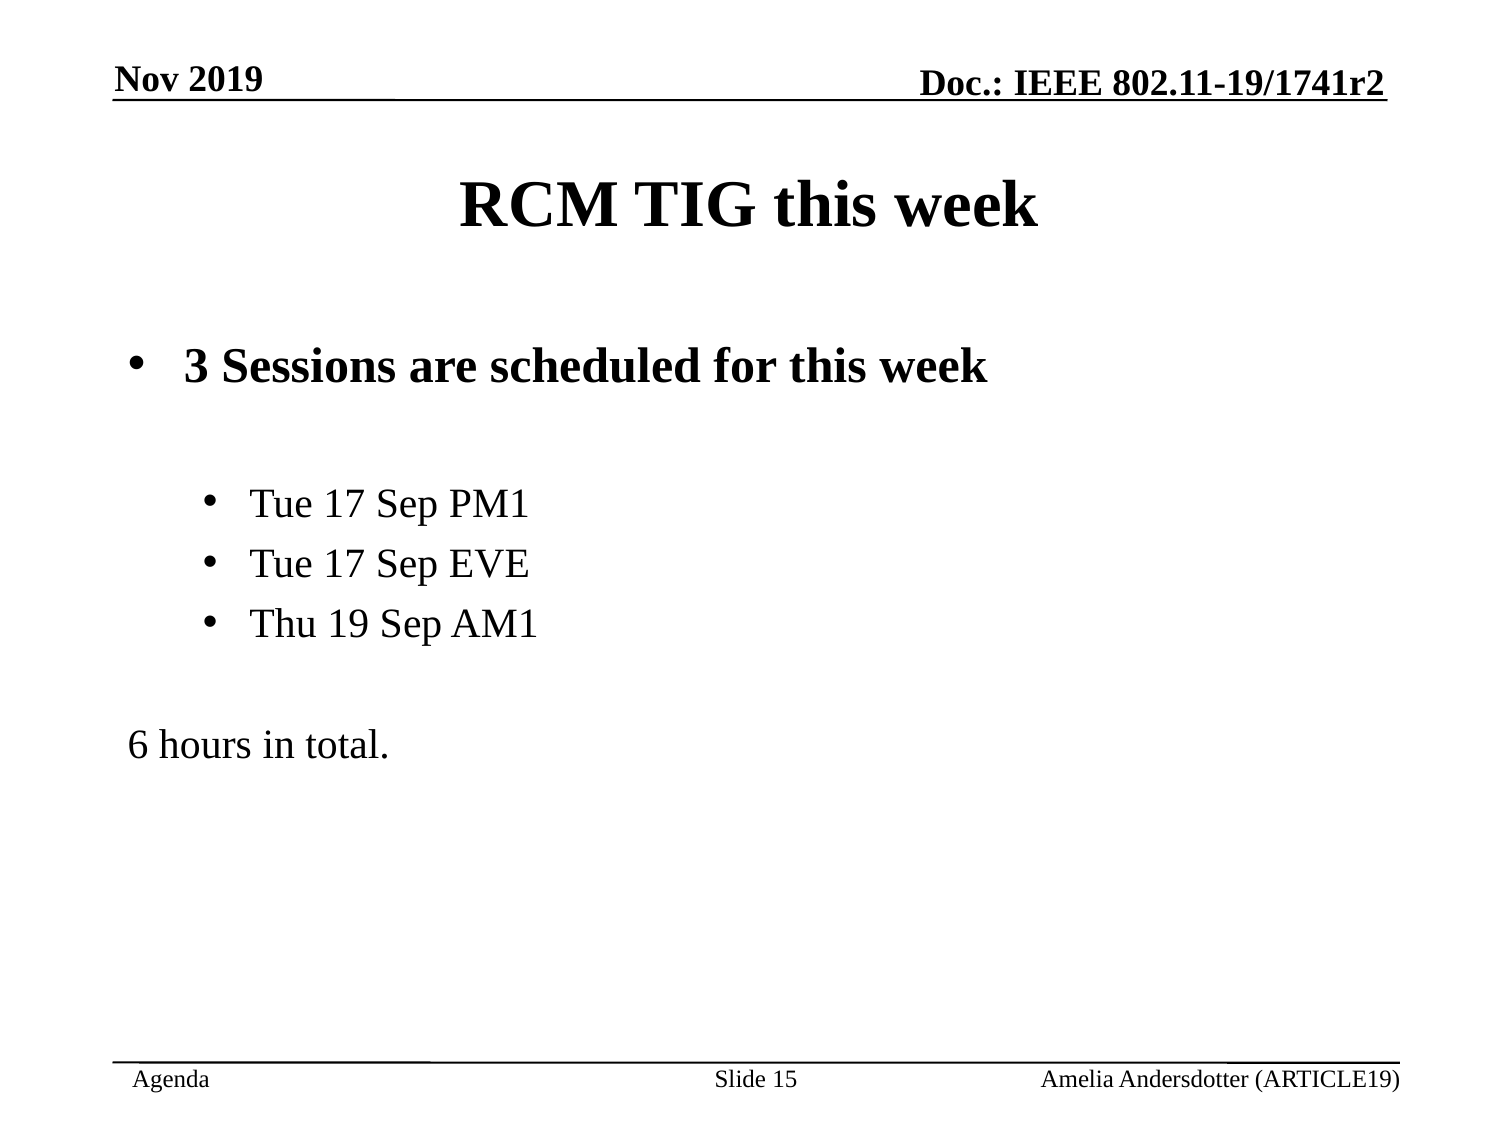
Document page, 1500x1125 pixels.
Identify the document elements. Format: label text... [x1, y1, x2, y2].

text_box RCM TIG this week [112, 112, 1387, 287]
text_box Amelia Andersdotter (ARTICLE19) [878, 1062, 1401, 1092]
text_box 3 Sessions are scheduled for this week Tue 17 Sep PM1 Tue 17 Sep EVE Thu 19 Sep AM1 6 hours in total. [112, 324, 1387, 1000]
text_box Slide <number> [712, 1062, 799, 1122]
text_box Nov 2019 [114, 54, 422, 99]
